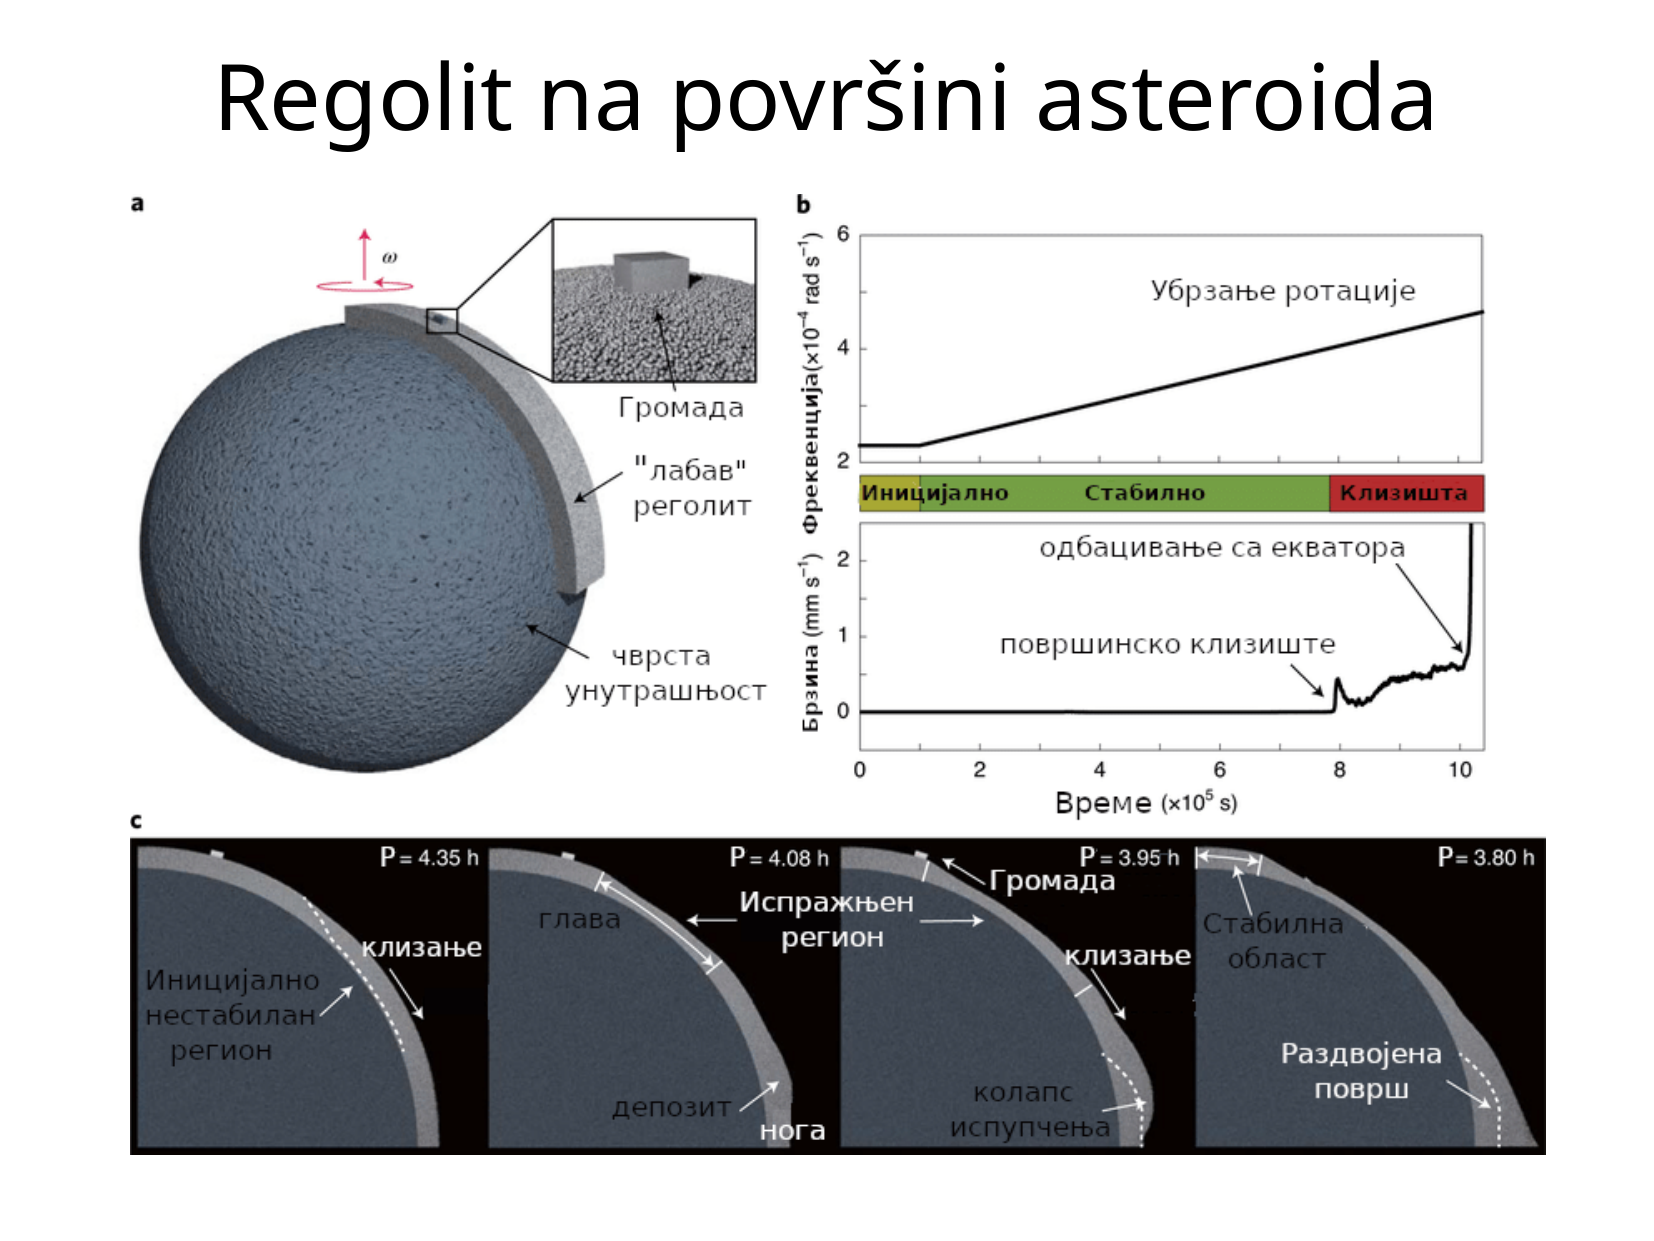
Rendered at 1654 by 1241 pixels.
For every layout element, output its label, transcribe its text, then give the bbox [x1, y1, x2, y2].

title Regolit na površini asteroida [82, 30, 1571, 161]
picture [130, 194, 1546, 1156]
